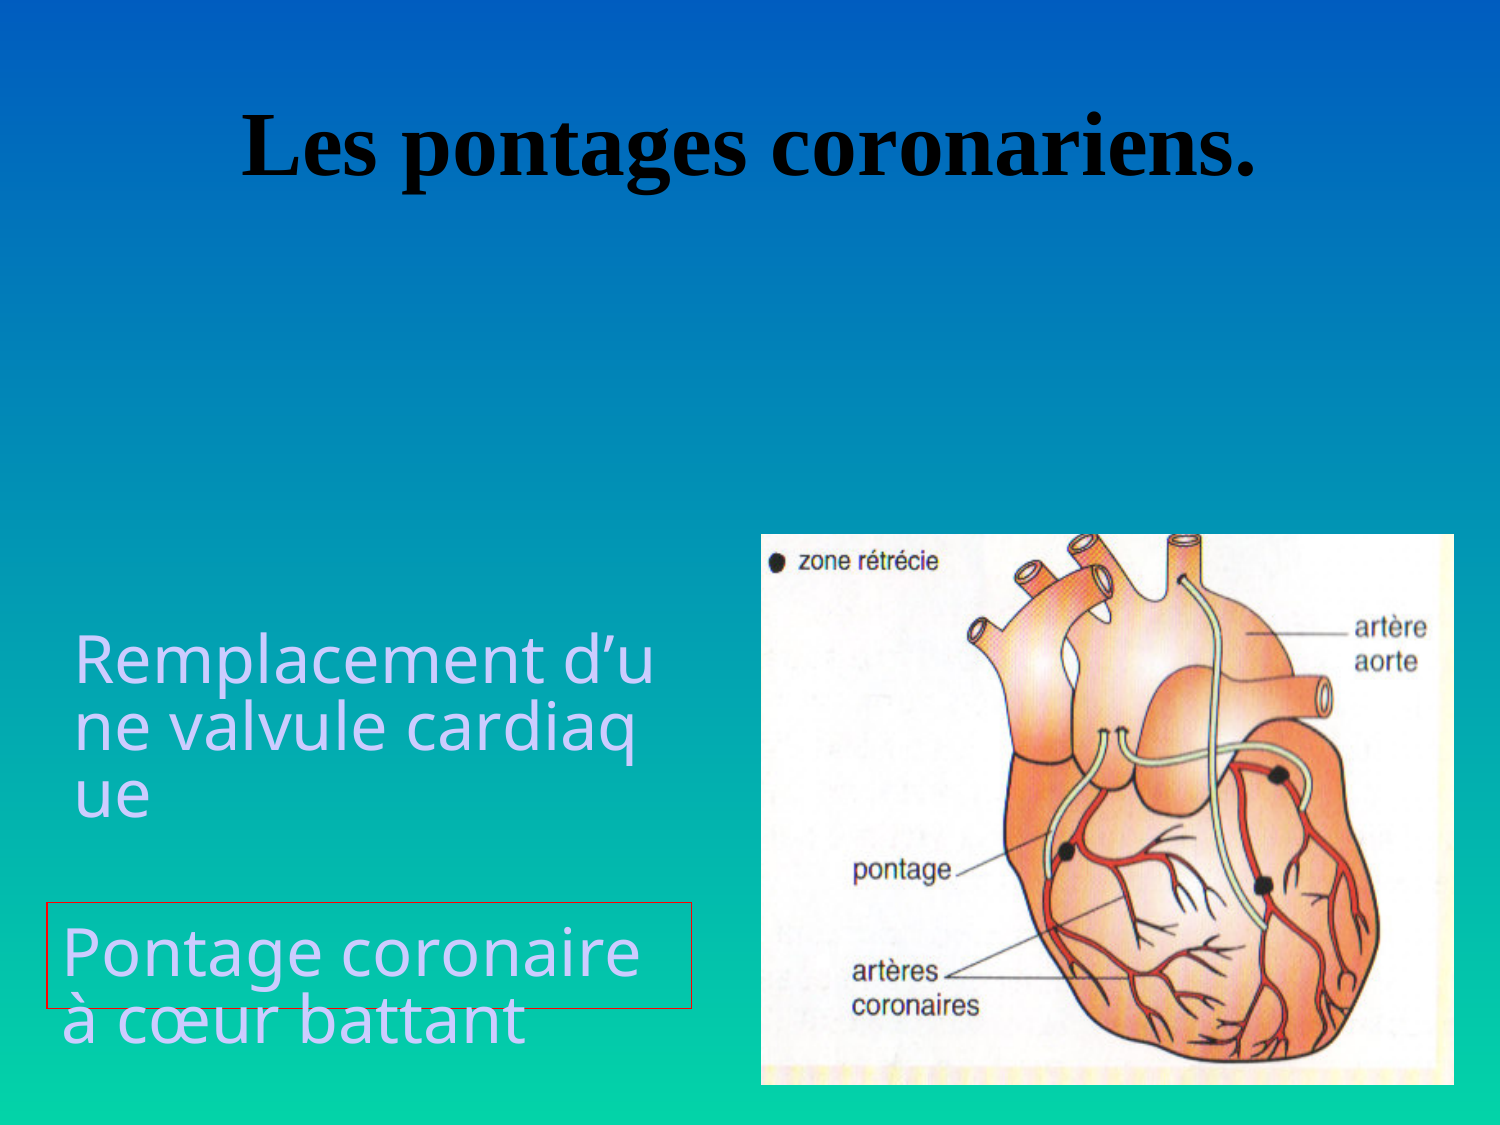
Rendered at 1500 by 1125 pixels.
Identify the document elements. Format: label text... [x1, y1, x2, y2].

text_box Les pontages coronariens. [75, 45, 1426, 233]
picture [761, 534, 1454, 1085]
text_box Remplacement d’une valvule cardiaque [58, 609, 692, 716]
text_box Pontage coronaire à cœur battant [46, 902, 692, 1009]
